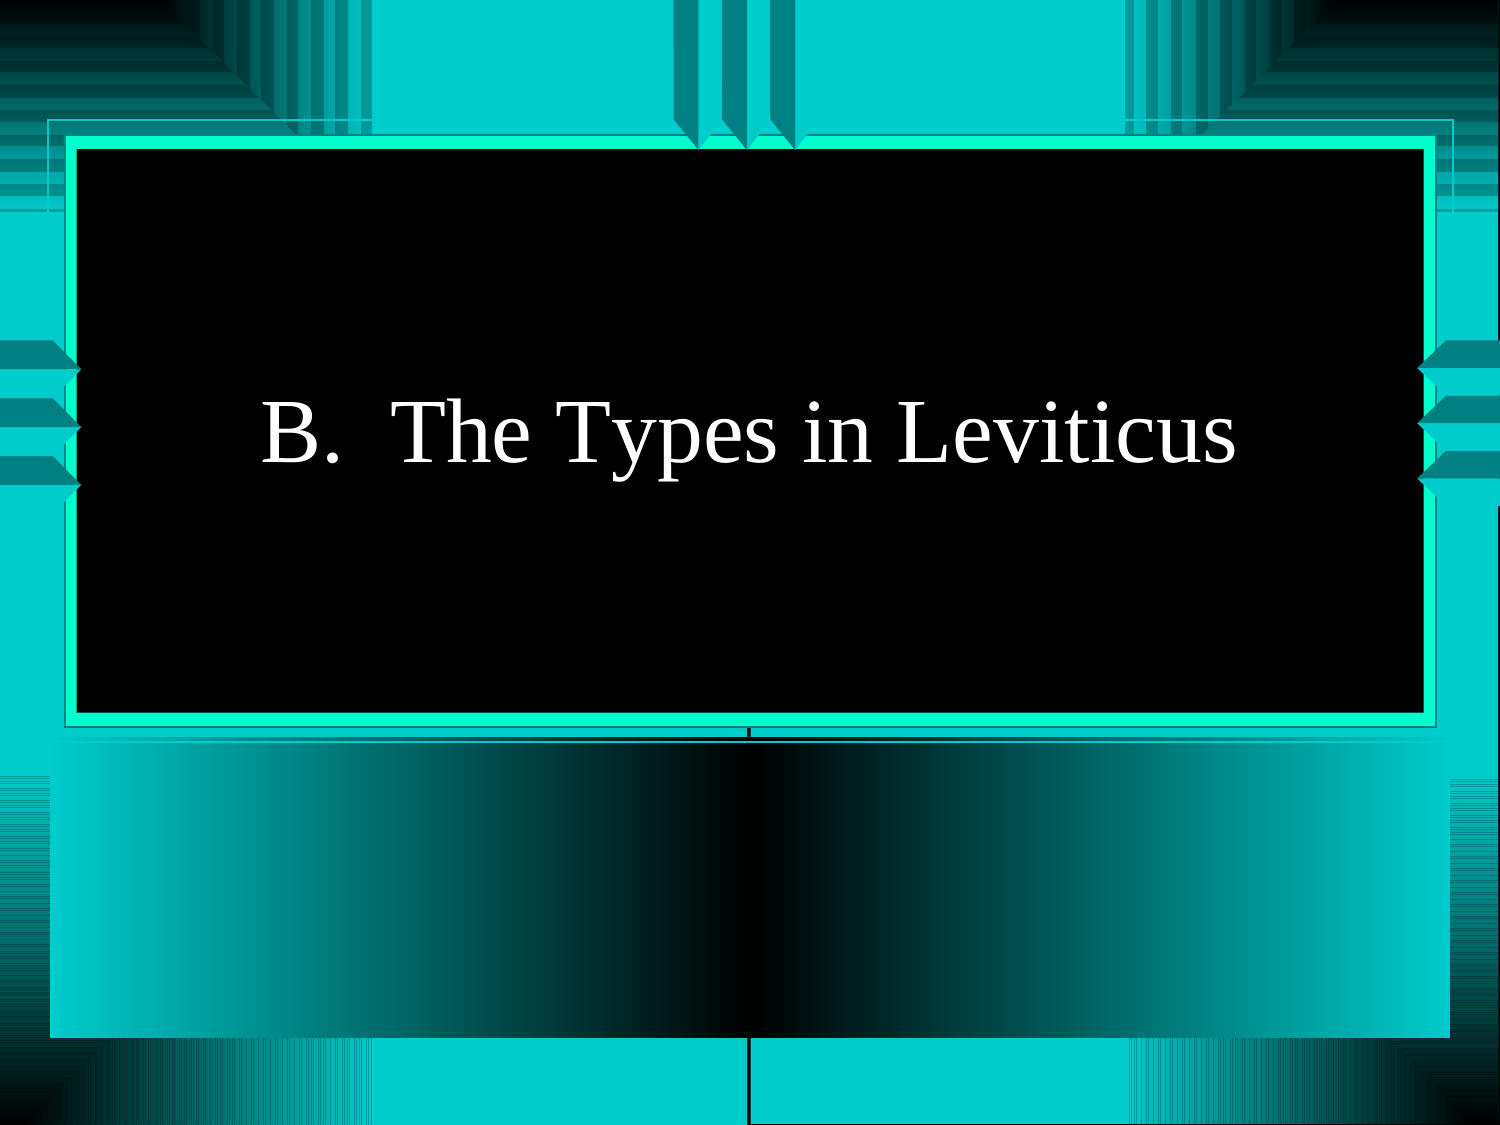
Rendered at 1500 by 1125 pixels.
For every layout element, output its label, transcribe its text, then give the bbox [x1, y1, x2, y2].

title B. The Types in Leviticus [112, 337, 1388, 526]
